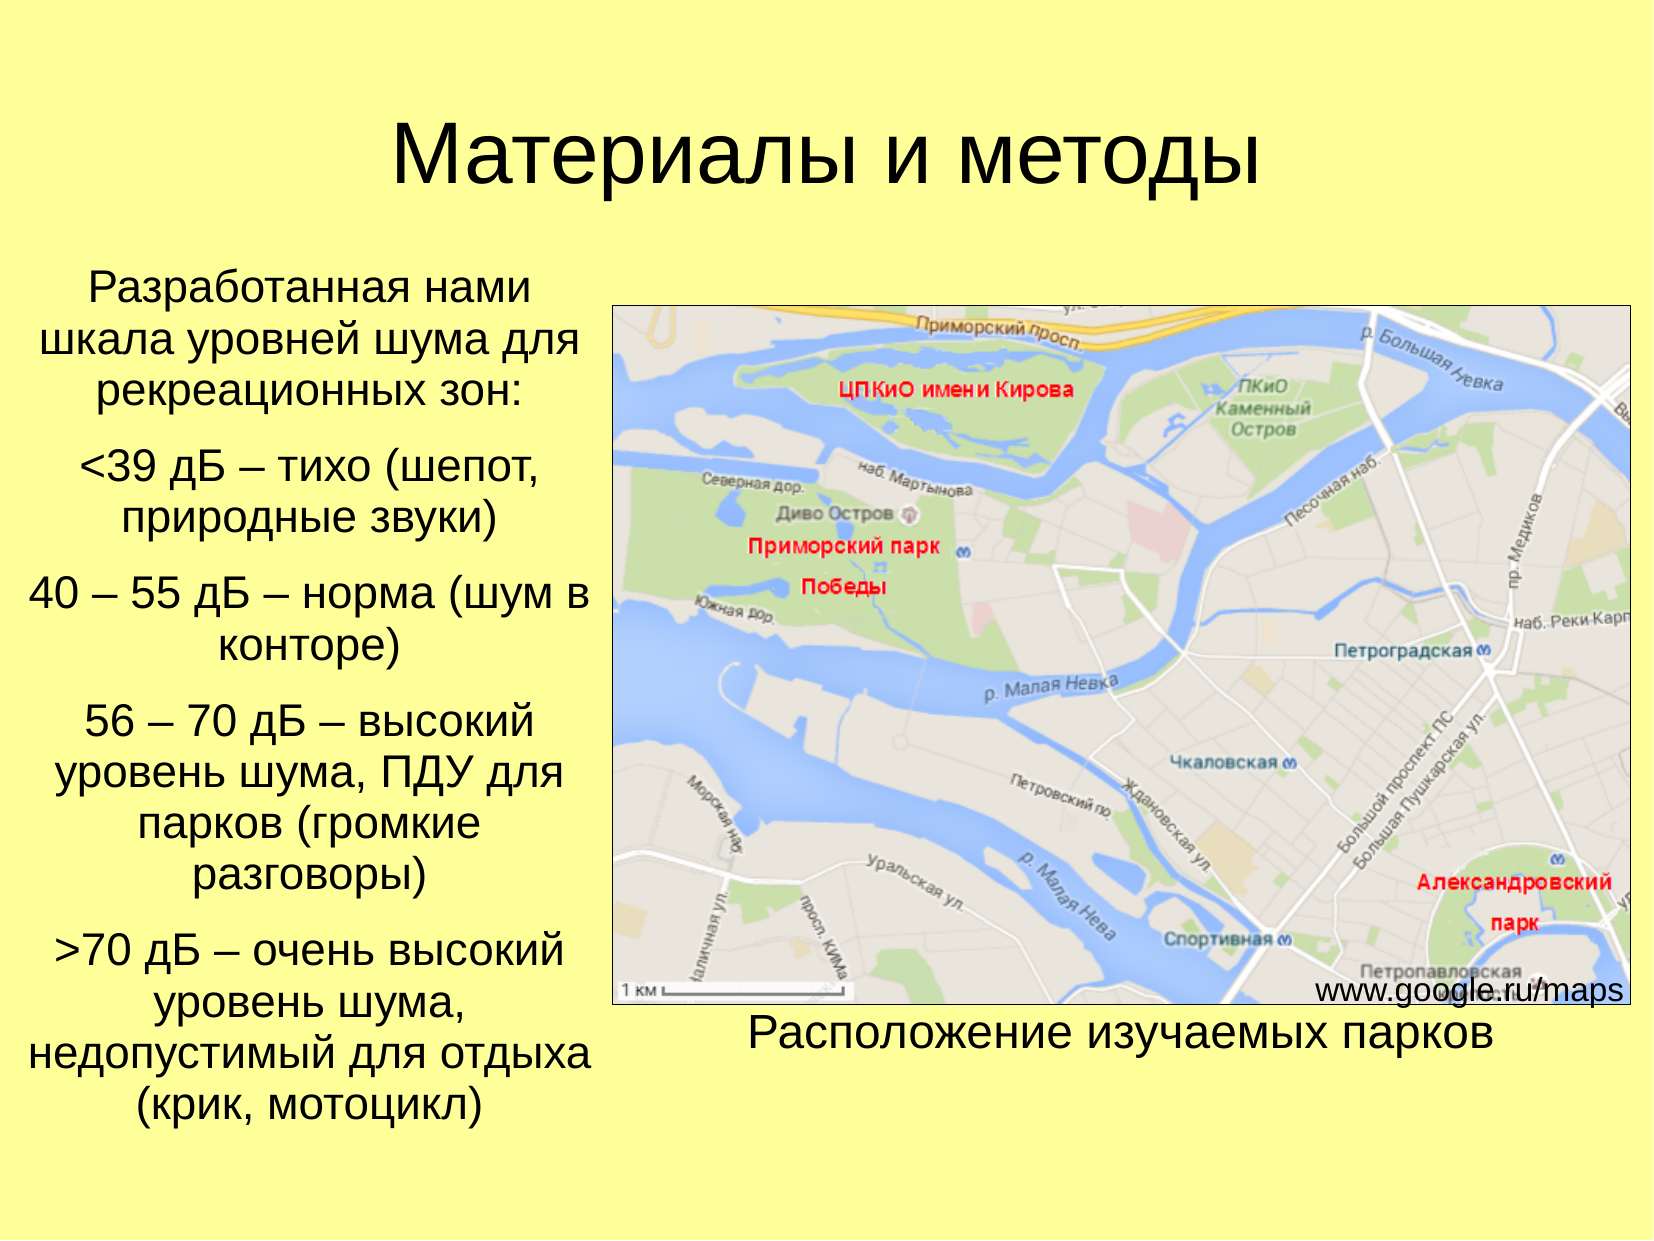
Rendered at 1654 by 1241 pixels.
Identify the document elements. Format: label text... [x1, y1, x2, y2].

text_box www.google.ru/maps [1300, 964, 1654, 1022]
text_box Разработанная нами шкала уровней шума для рекреационных зон: <39 дБ – тихо (шепот, природные звуки) 40 – 55 дБ – норма (шум в конторе) 56 – 70 дБ – высокий уровень шума, ПДУ для парков (громкие разговоры) >70 дБ – очень высокий уровень шума, недопустимый для отдыха (крик, мотоцикл) [0, 253, 620, 1185]
text_box Расположение изучаемых парков [732, 1005, 1654, 1120]
picture [620, 305, 1630, 1004]
title Материалы и методы [82, 49, 1571, 257]
